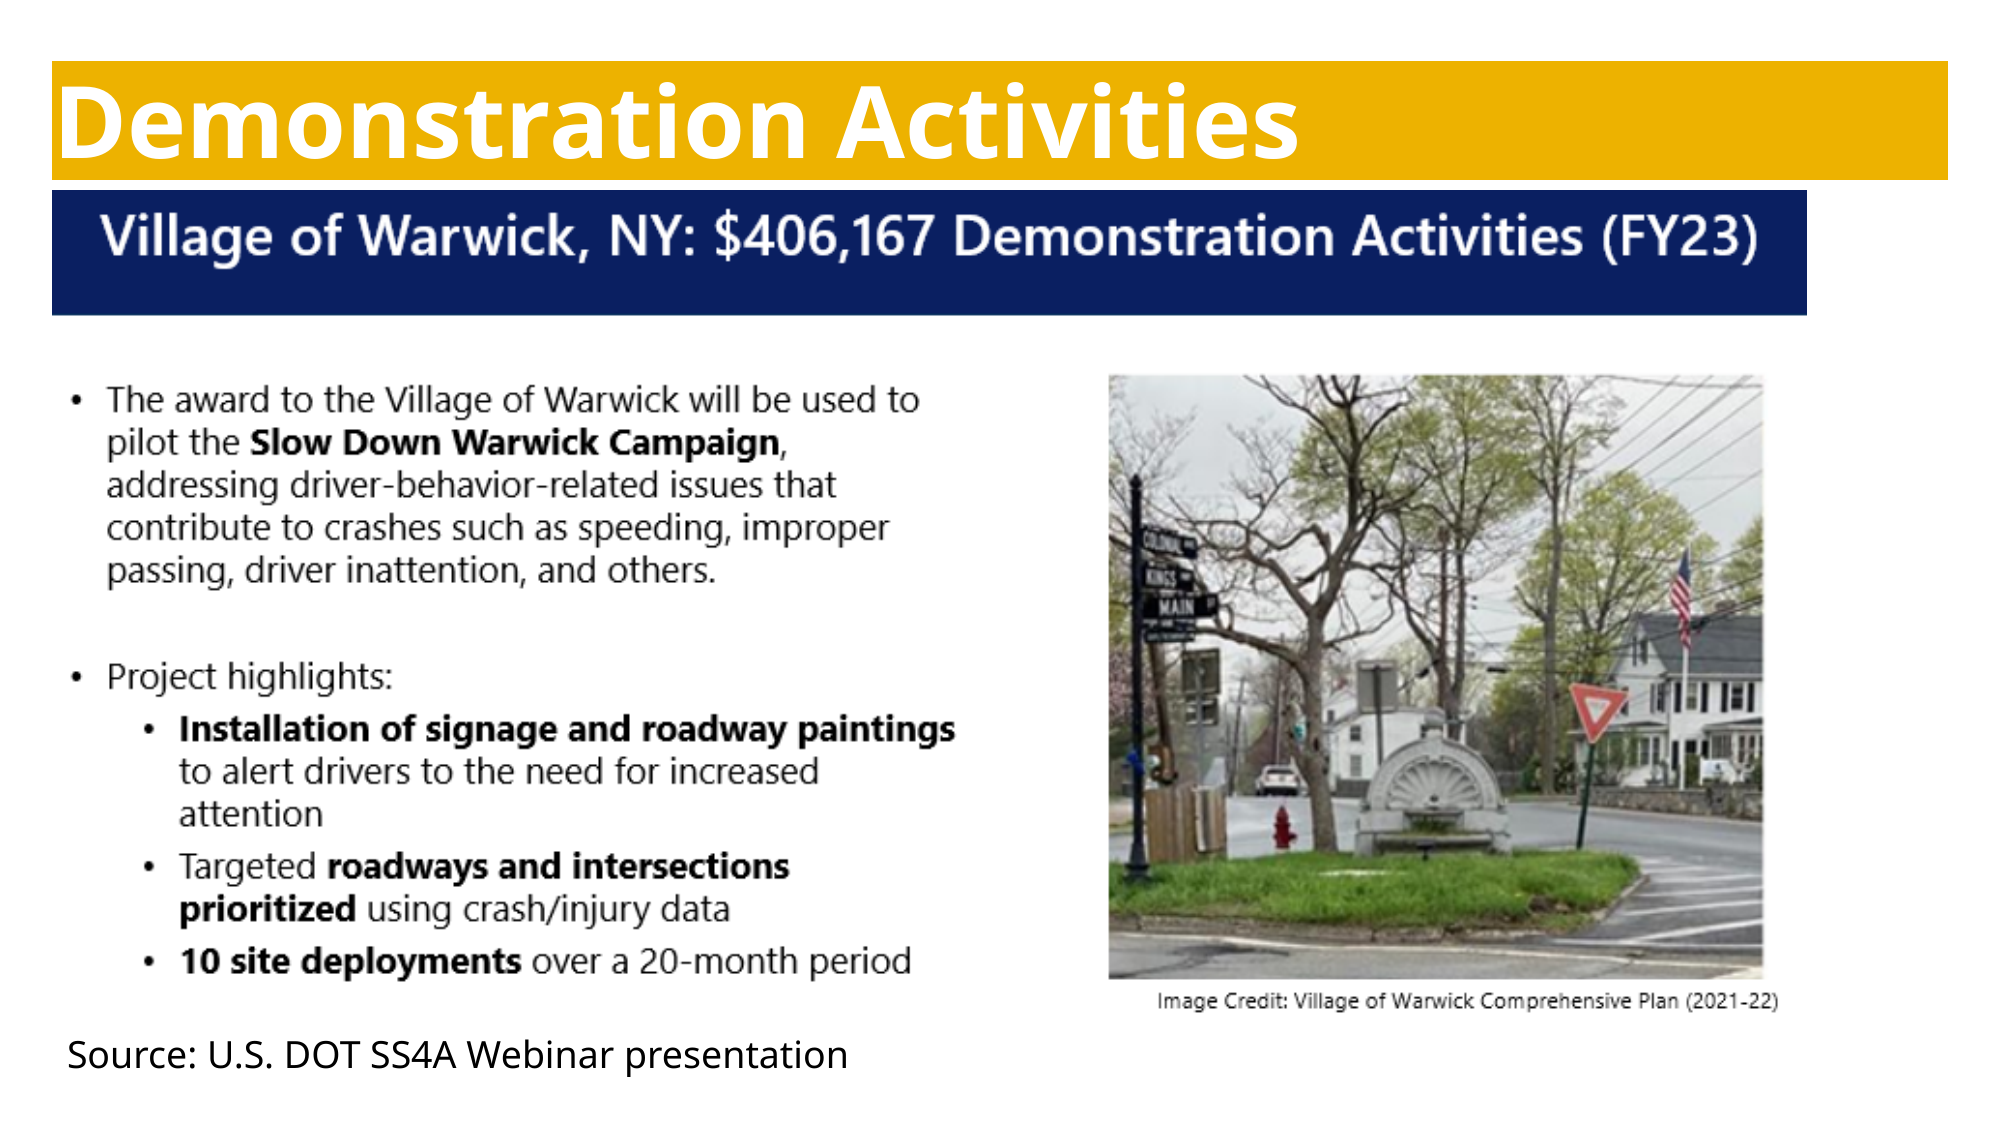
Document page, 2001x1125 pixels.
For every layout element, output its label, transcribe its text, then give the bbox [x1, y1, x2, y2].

text_box Source: U.S. DOT SS4A Webinar presentation [52, 1034, 852, 1084]
picture [52, 190, 1807, 1034]
text_box Demonstration Activities [38, 50, 1869, 188]
text_box [1869, 61, 1948, 180]
